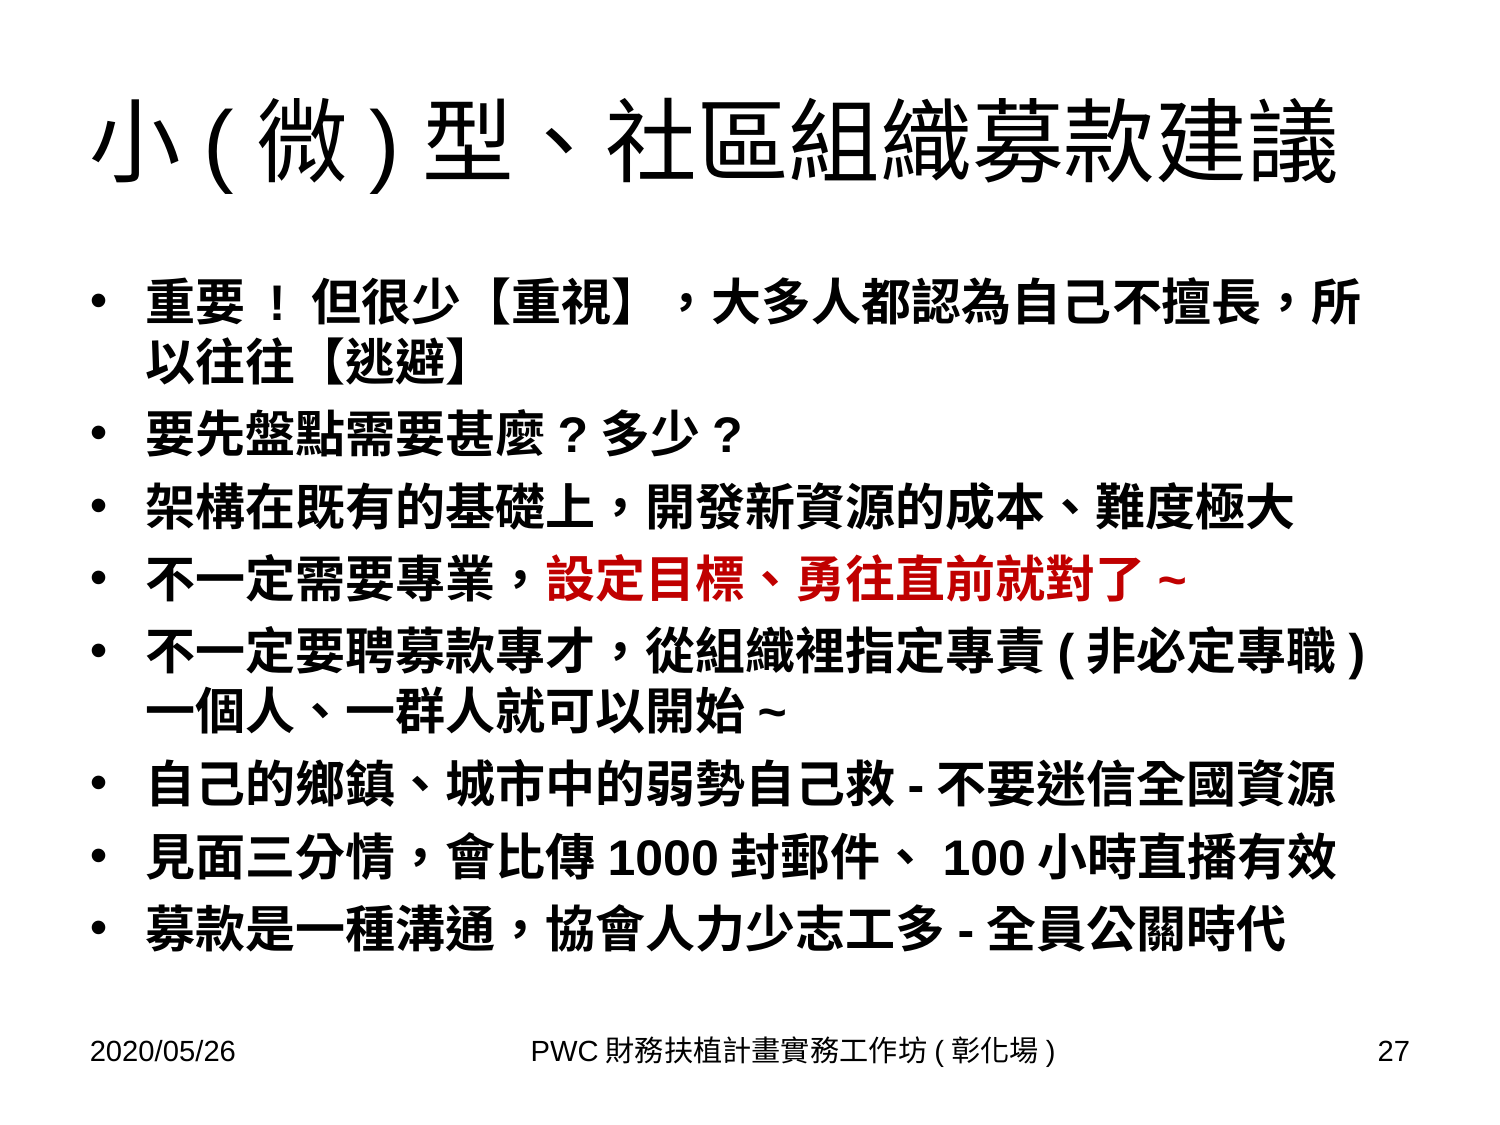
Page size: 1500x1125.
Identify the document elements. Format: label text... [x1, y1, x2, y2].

text_box 小(微)型、社區組織募款建議 [75, 45, 1426, 233]
text_box PWC財務扶植計畫實務工作坊(彰化場) [512, 1024, 1074, 1103]
text_box <編號> [1074, 1024, 1426, 1103]
text_box 2020/05/26 [74, 1024, 426, 1103]
text_box 重要 ! 但很少【重視】，大多人都認為自己不擅長，所以往往【逃避】 要先盤點需要甚麼?多少? 架構在既有的基礎上，開發新資源的成本、難度極大 不一定需要專業，設定目標、勇往直前就對了~ 不一定要聘募款專才，從組織裡指定專責(非必定專職)一個人、一群人就可以開始~ 自己的鄉鎮、城市中的弱勢自己救-不要迷信全國資源 見面三分情，會比傳1000封郵件、100小時直播有效 募款是一種溝通，協會人力少志工多-全員公關時代 [75, 262, 1426, 1005]
